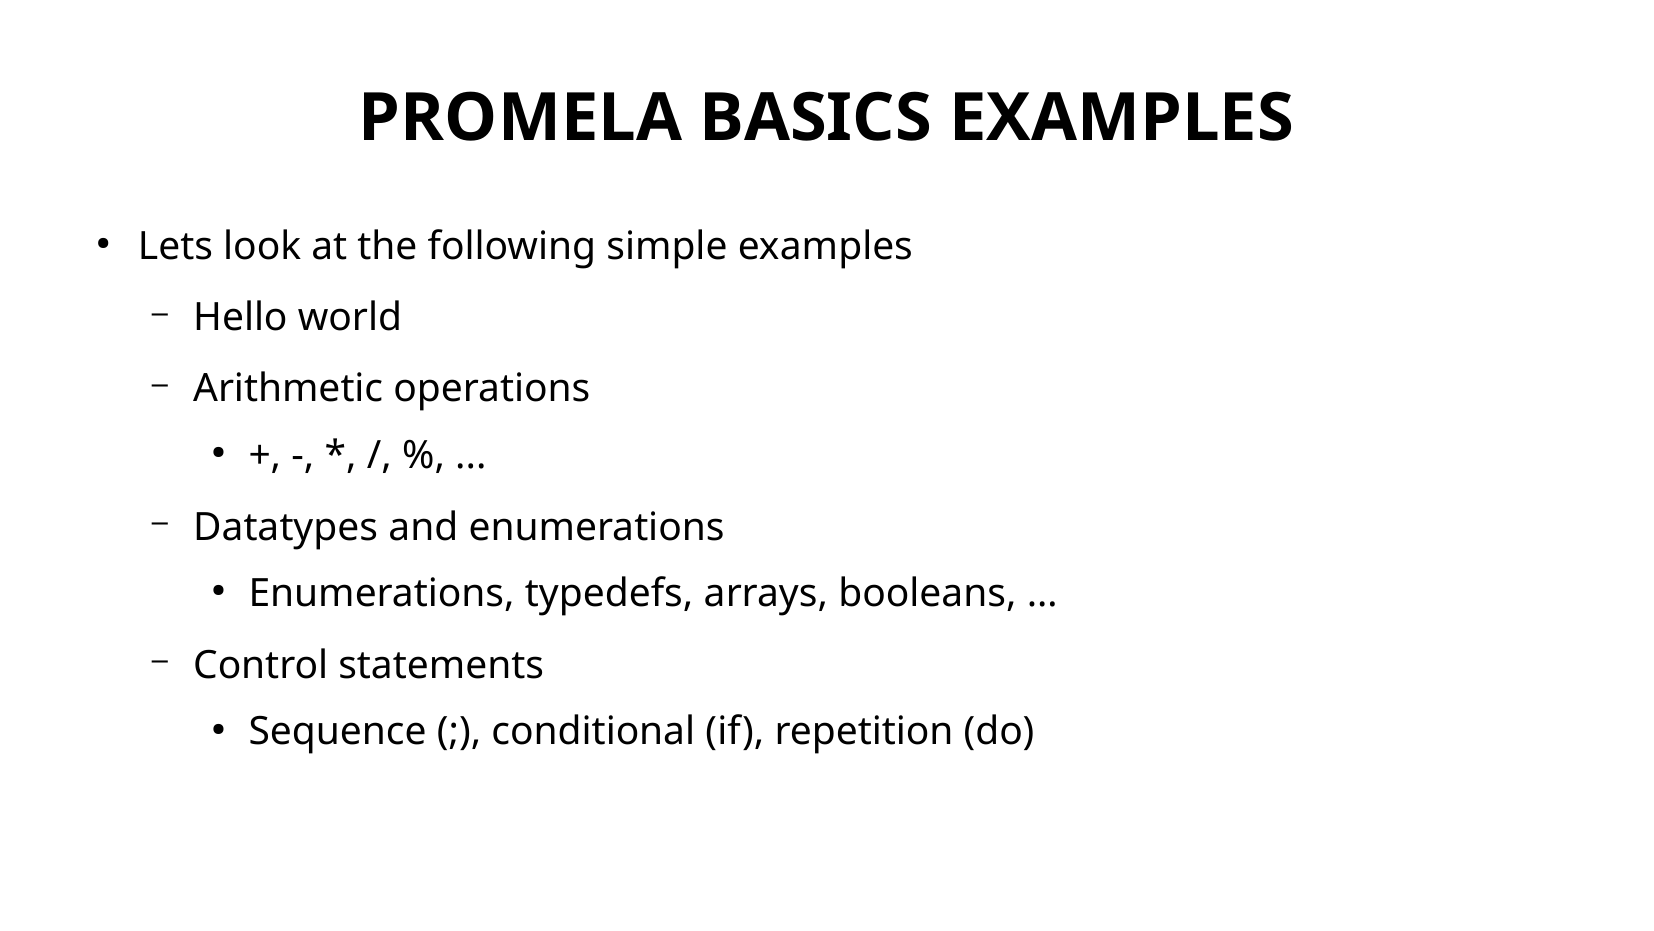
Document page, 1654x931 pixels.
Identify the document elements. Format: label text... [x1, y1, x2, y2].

title PROMELA BASICS EXAMPLES [82, 36, 1571, 193]
list Lets look at the following simple examples Hello world Arithmetic operations +, -, *, /, %, ... Datatypes and enumerations Enumerations, typedefs, arrays, booleans, … Control statements Sequence (;), conditional (if), repetition (do) [82, 217, 1571, 757]
